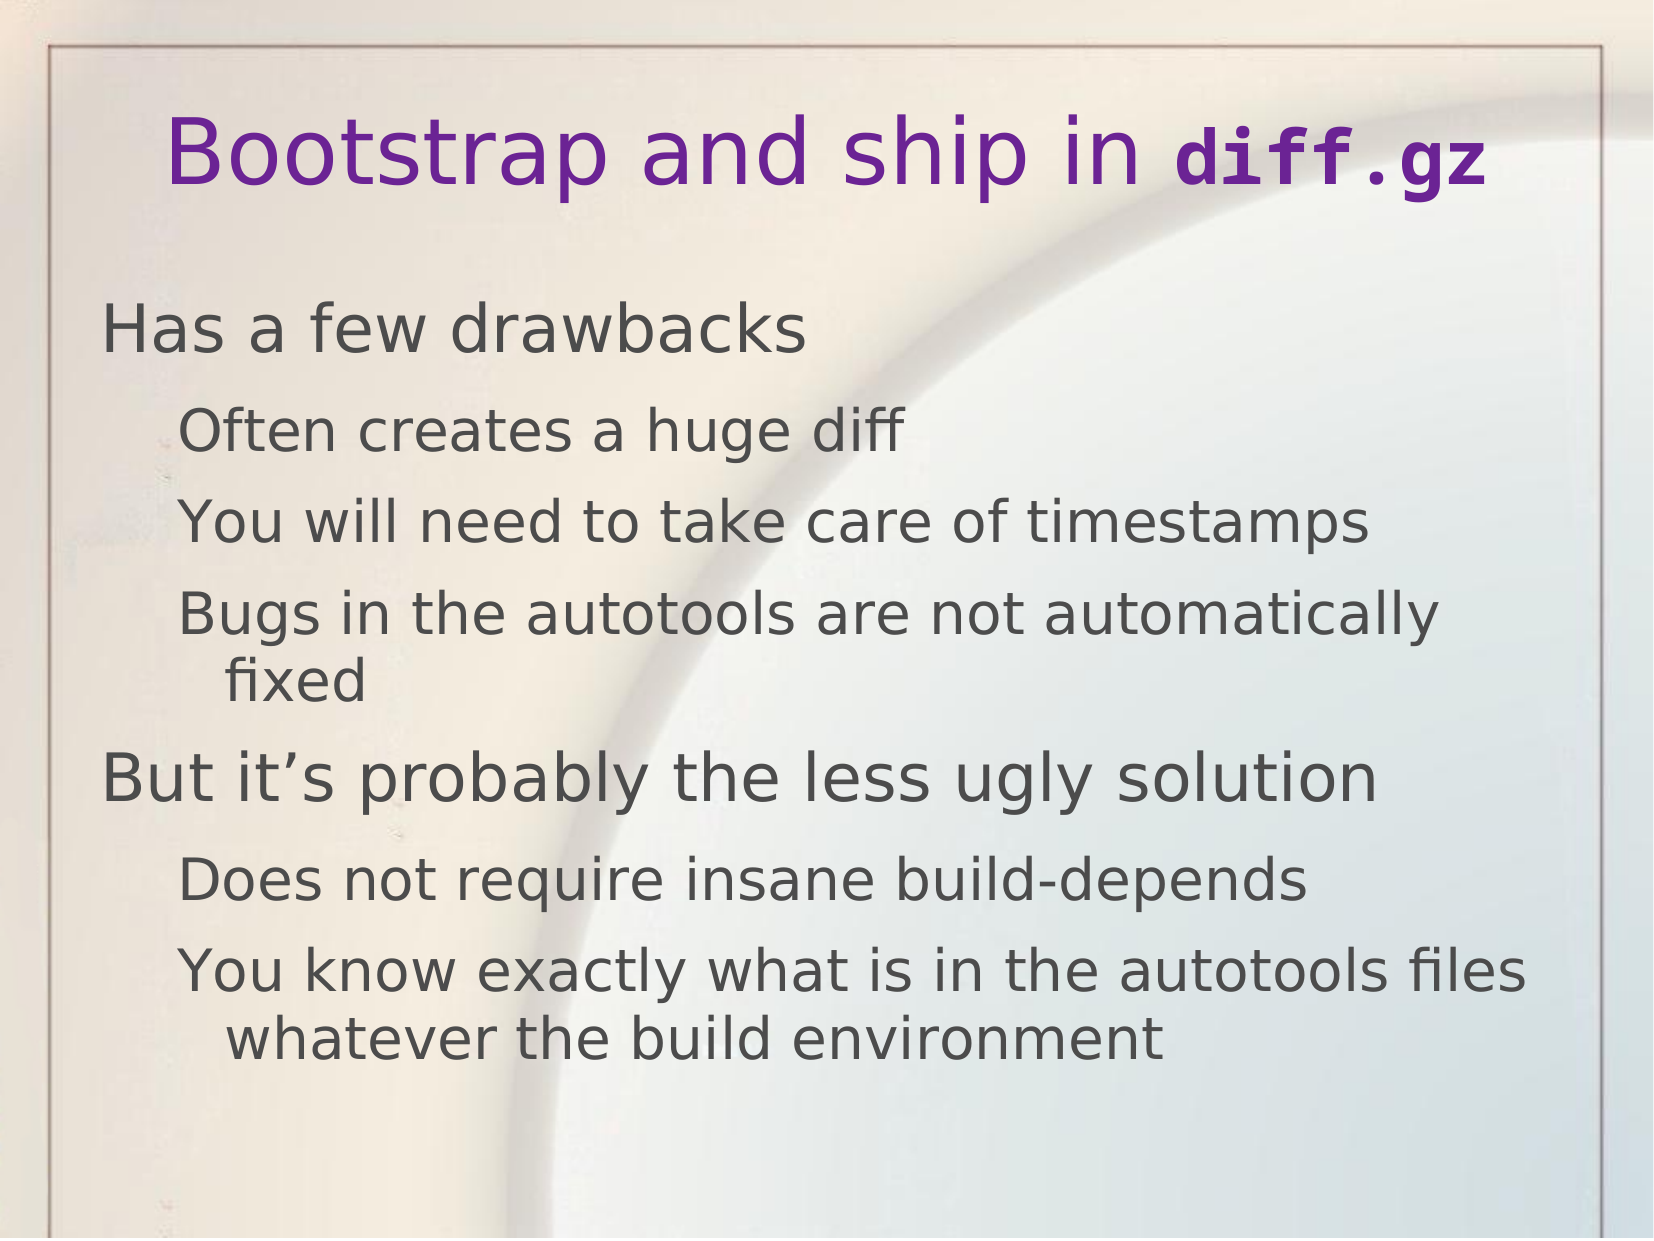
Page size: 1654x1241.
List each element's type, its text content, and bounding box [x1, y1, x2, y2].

picture [0, 0, 1654, 1238]
title Bootstrap and ship in diff.gz [82, 49, 1571, 257]
list Has a few drawbacks Often creates a huge diff You will need to take care of timestamps Bugs in the autotools are not automatically fixed But it’s probably the less ugly solution Does not require insane build-depends You know exactly what is in the autotools files whatever the build environment [82, 290, 1571, 1109]
